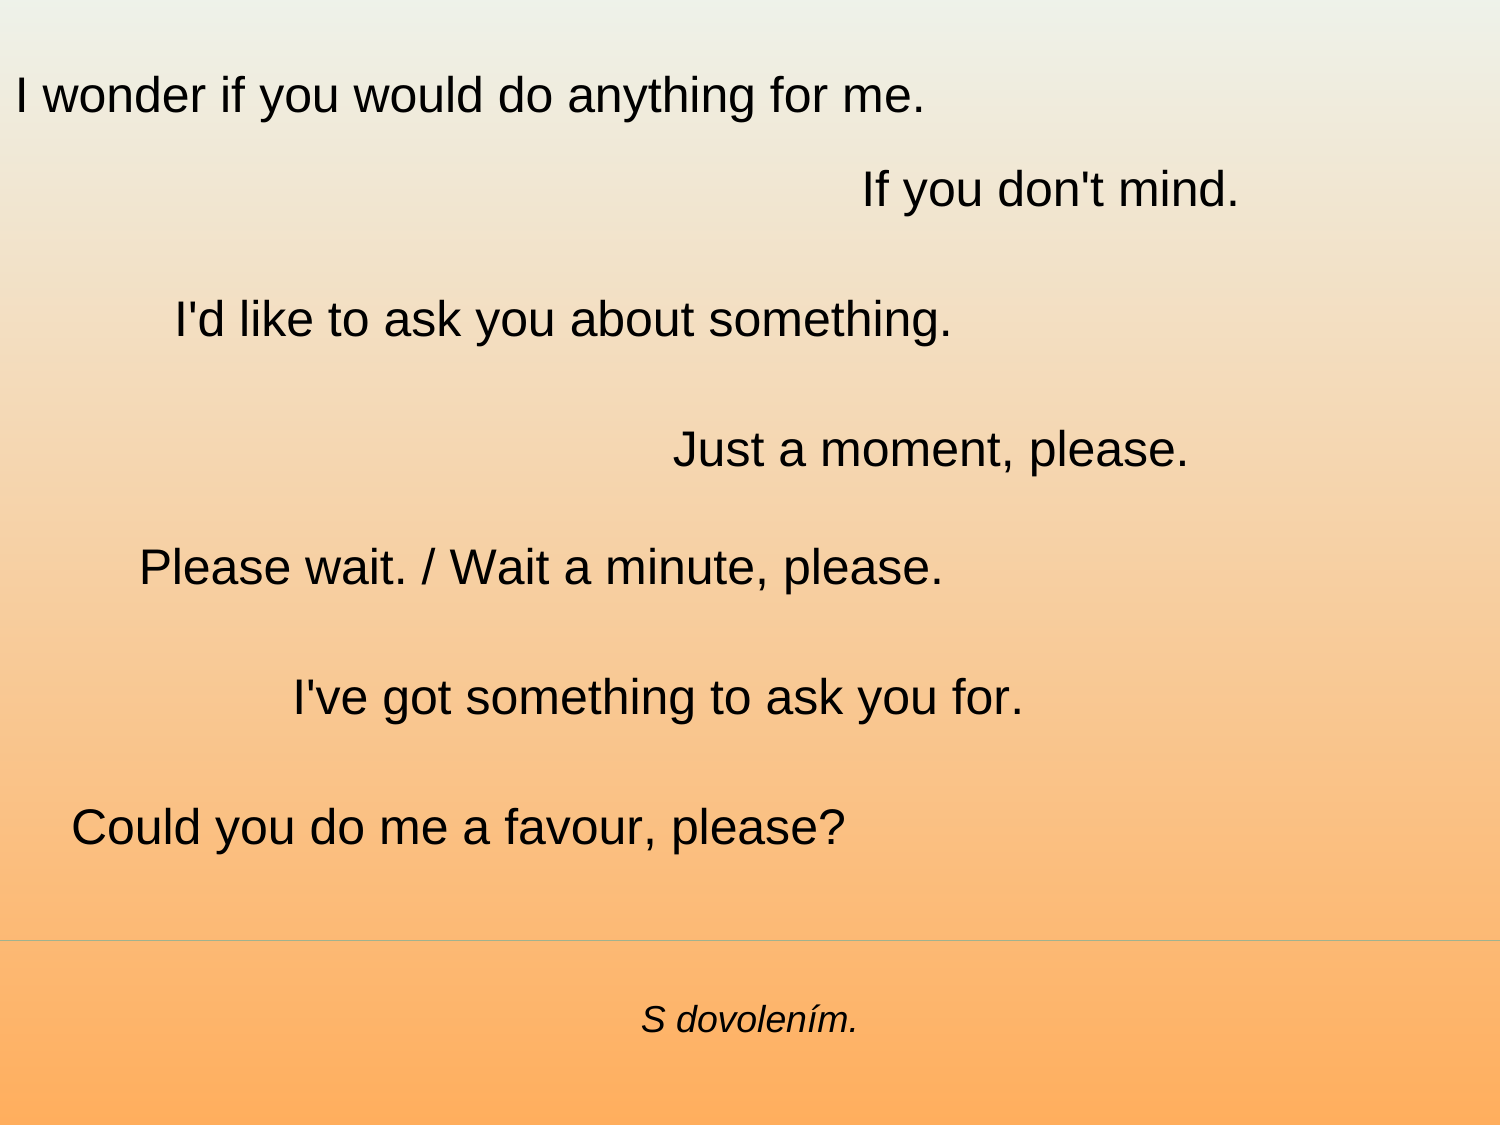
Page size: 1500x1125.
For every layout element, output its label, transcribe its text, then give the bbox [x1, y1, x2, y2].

text_box I wonder if you would do anything for me. [0, 54, 1075, 131]
text_box I'd like to ask you about something. [159, 278, 1034, 355]
text_box Just a moment, please. [658, 408, 1206, 485]
text_box Please wait. / Wait a minute, please. [123, 527, 1034, 603]
text_box Could you do me a favour, please? [56, 786, 862, 863]
text_box I've got something to ask you for. [277, 656, 1093, 733]
text_box S dovolením. [584, 987, 916, 1049]
text_box If you don't mind. [846, 148, 1256, 225]
